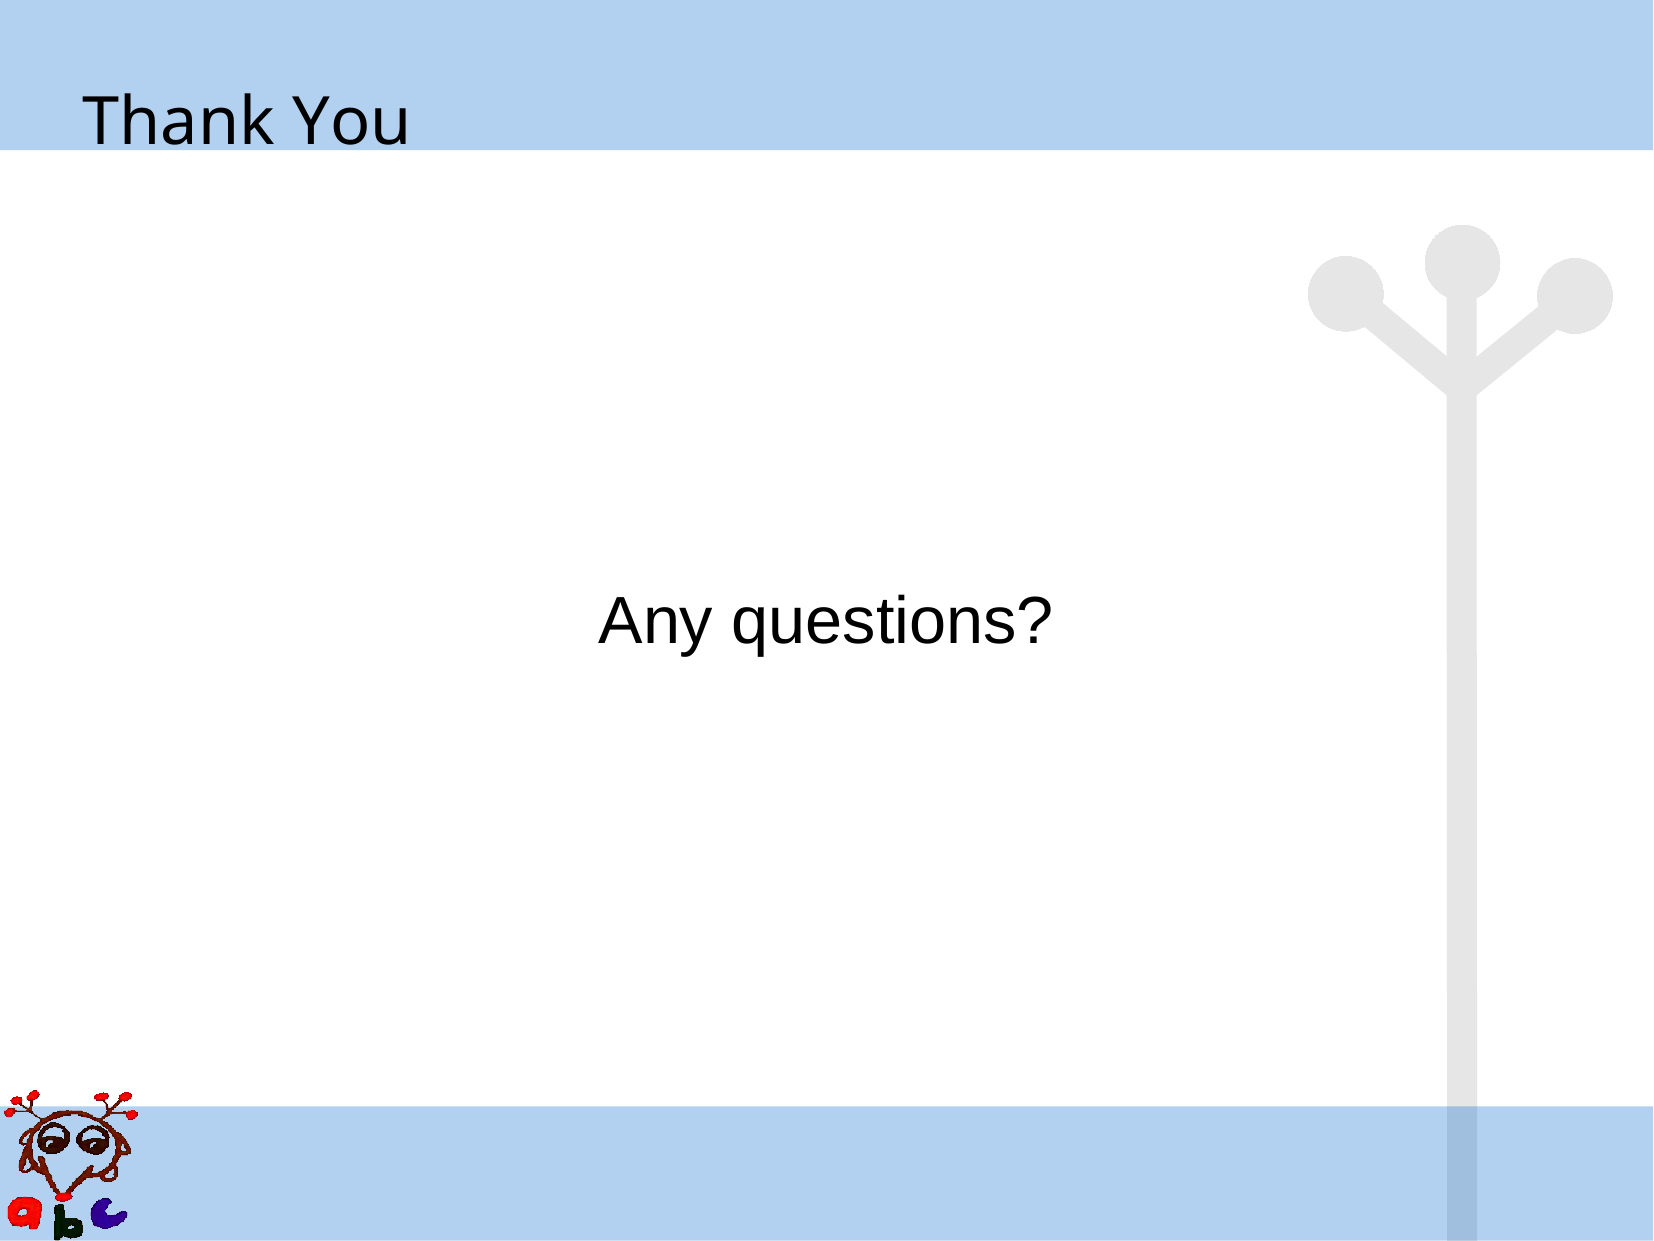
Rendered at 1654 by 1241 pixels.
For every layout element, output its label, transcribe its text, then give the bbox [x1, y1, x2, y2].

picture [0, 1088, 139, 1241]
subtitle Any questions? [82, 189, 1571, 1053]
title Thank You [82, 49, 1576, 188]
